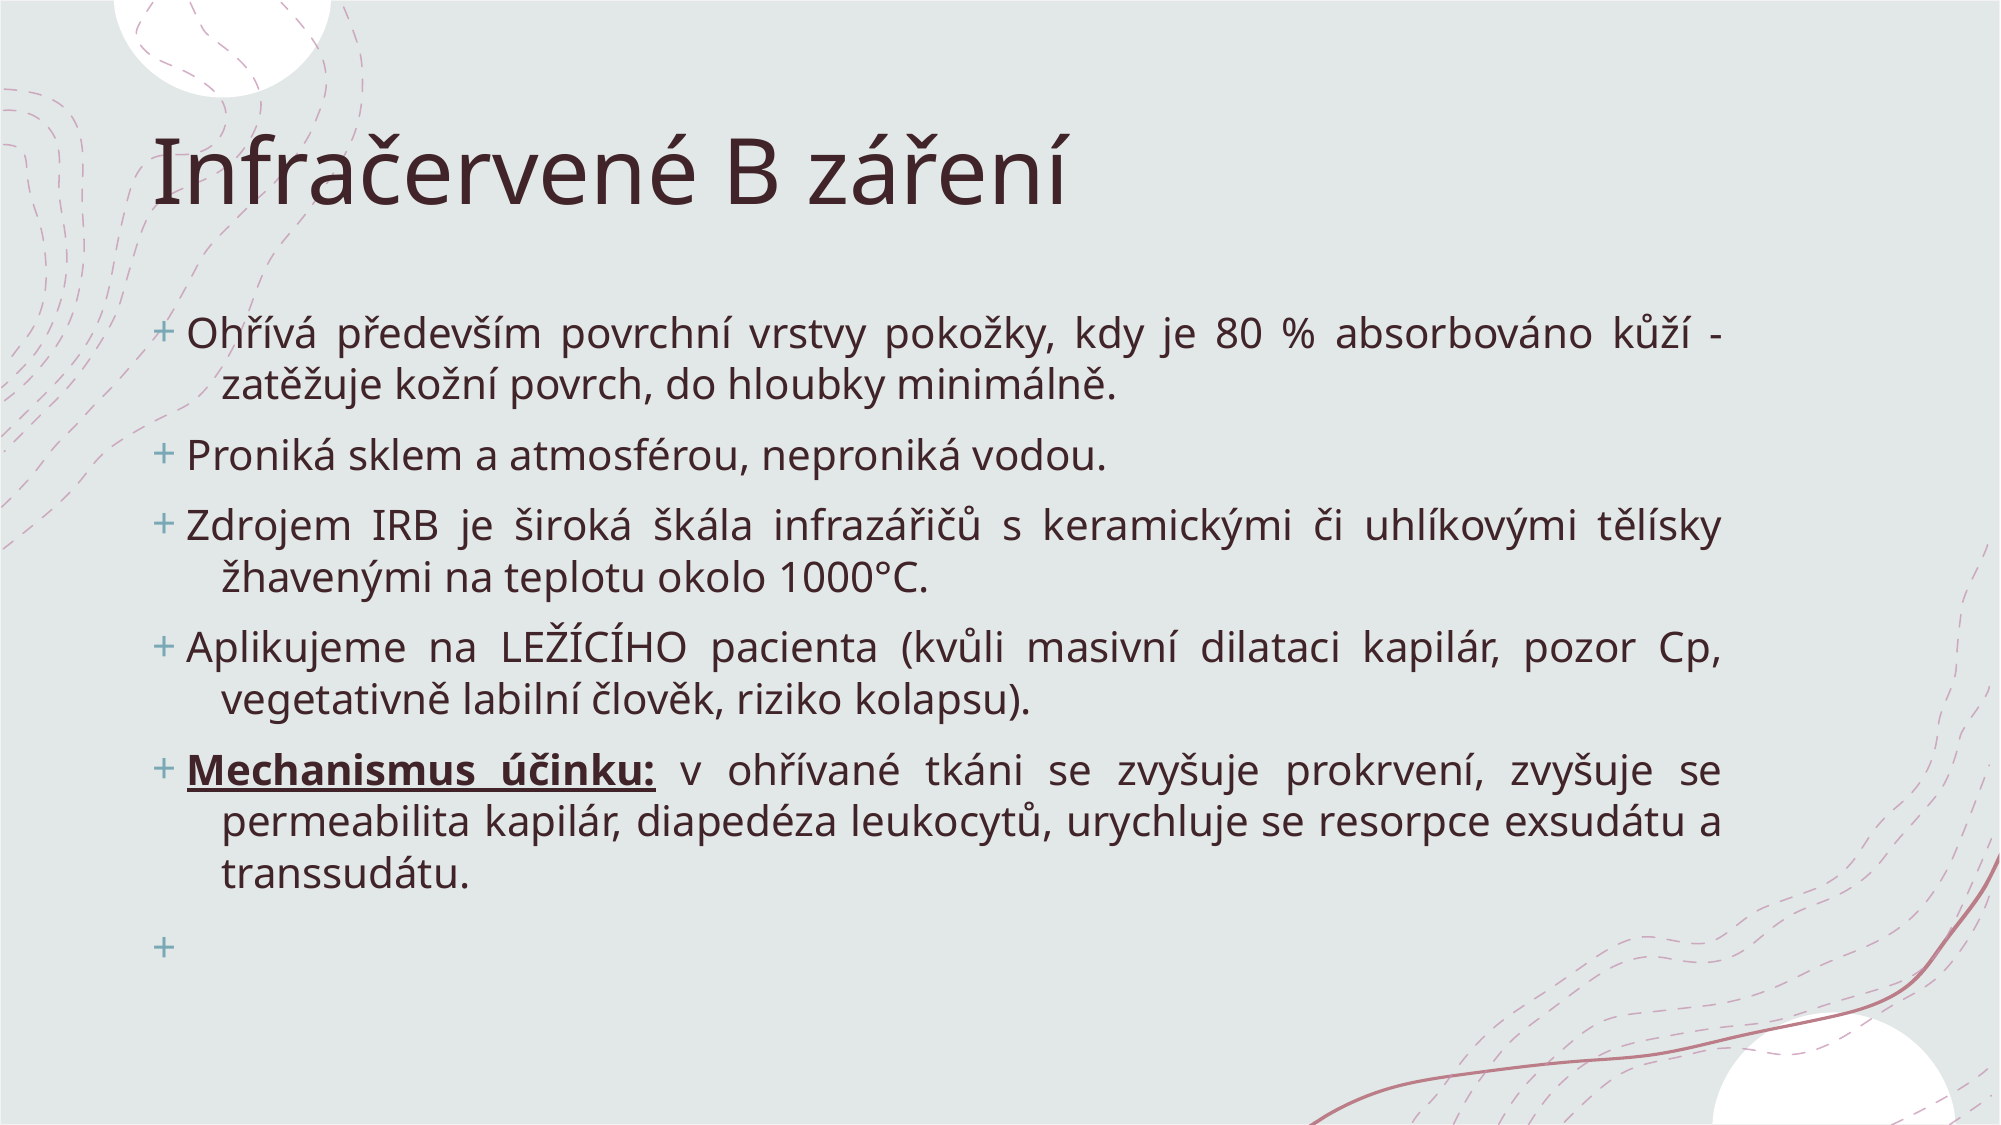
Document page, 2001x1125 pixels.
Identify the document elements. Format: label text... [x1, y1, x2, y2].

title Infračervené B záření [137, 59, 1863, 278]
list Ohřívá především povrchní vrstvy pokožky, kdy je 80 % absorbováno kůží - zatěžuje kožní povrch, do hloubky minimálně. Proniká sklem a atmosférou, neproniká vodou. Zdrojem IRB je široká škála infrazářičů s keramickými či uhlíkovými tělísky žhavenými na teplotu okolo 1000°C. Aplikujeme na LEŽÍCÍHO pacienta (kvůli masivní dilataci kapilár, pozor Cp, vegetativně labilní člověk, riziko kolapsu). Mechanismus účinku: v ohřívané tkáni se zvyšuje prokrvení, zvyšuje se permeabilita kapilár, diapedéza leukocytů, urychluje se resorpce exsudátu a transsudátu. [137, 299, 1776, 911]
